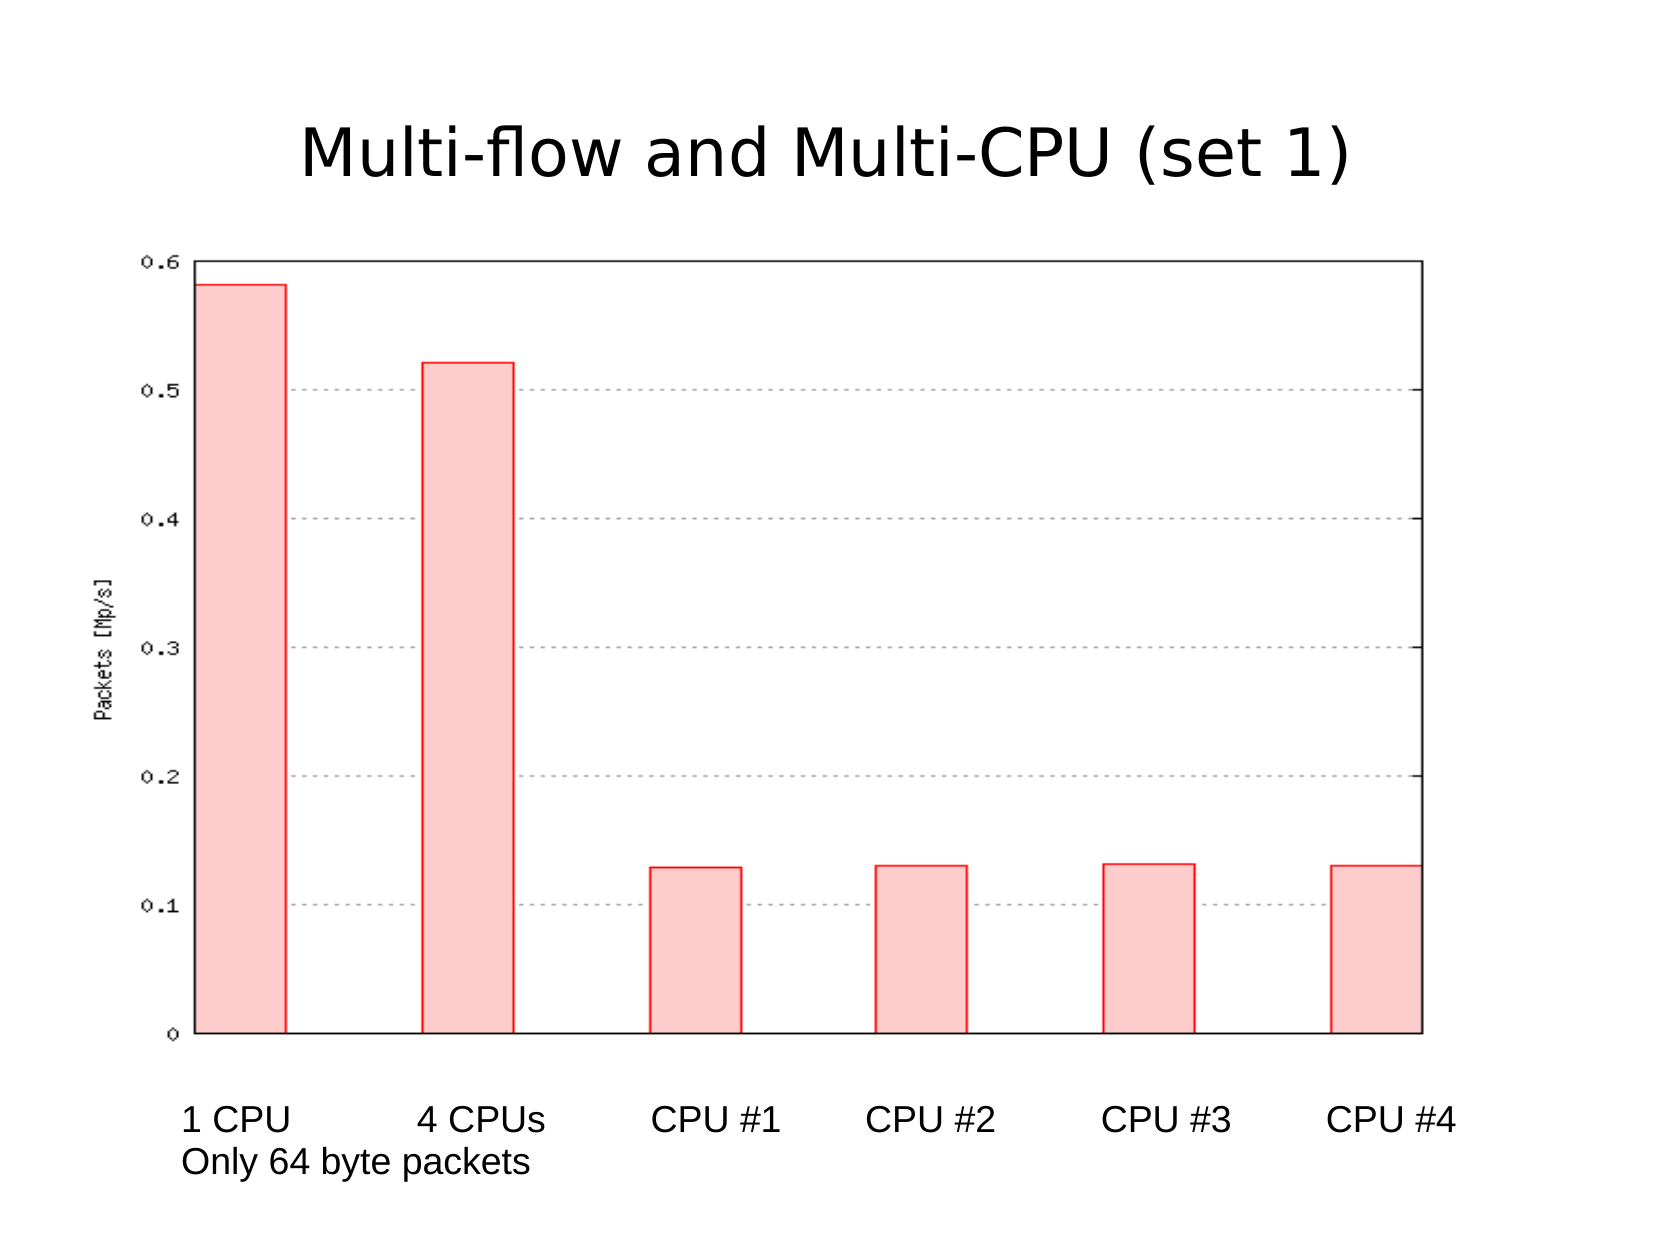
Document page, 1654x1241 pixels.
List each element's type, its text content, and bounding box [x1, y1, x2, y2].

text_box 1 CPU 4 CPUs CPU #1 CPU #2 CPU #3 CPU #4 Only 64 byte packets [166, 1091, 1493, 1199]
title Multi-flow and Multi-CPU (set 1) [82, 56, 1571, 250]
picture [75, 242, 1463, 1055]
